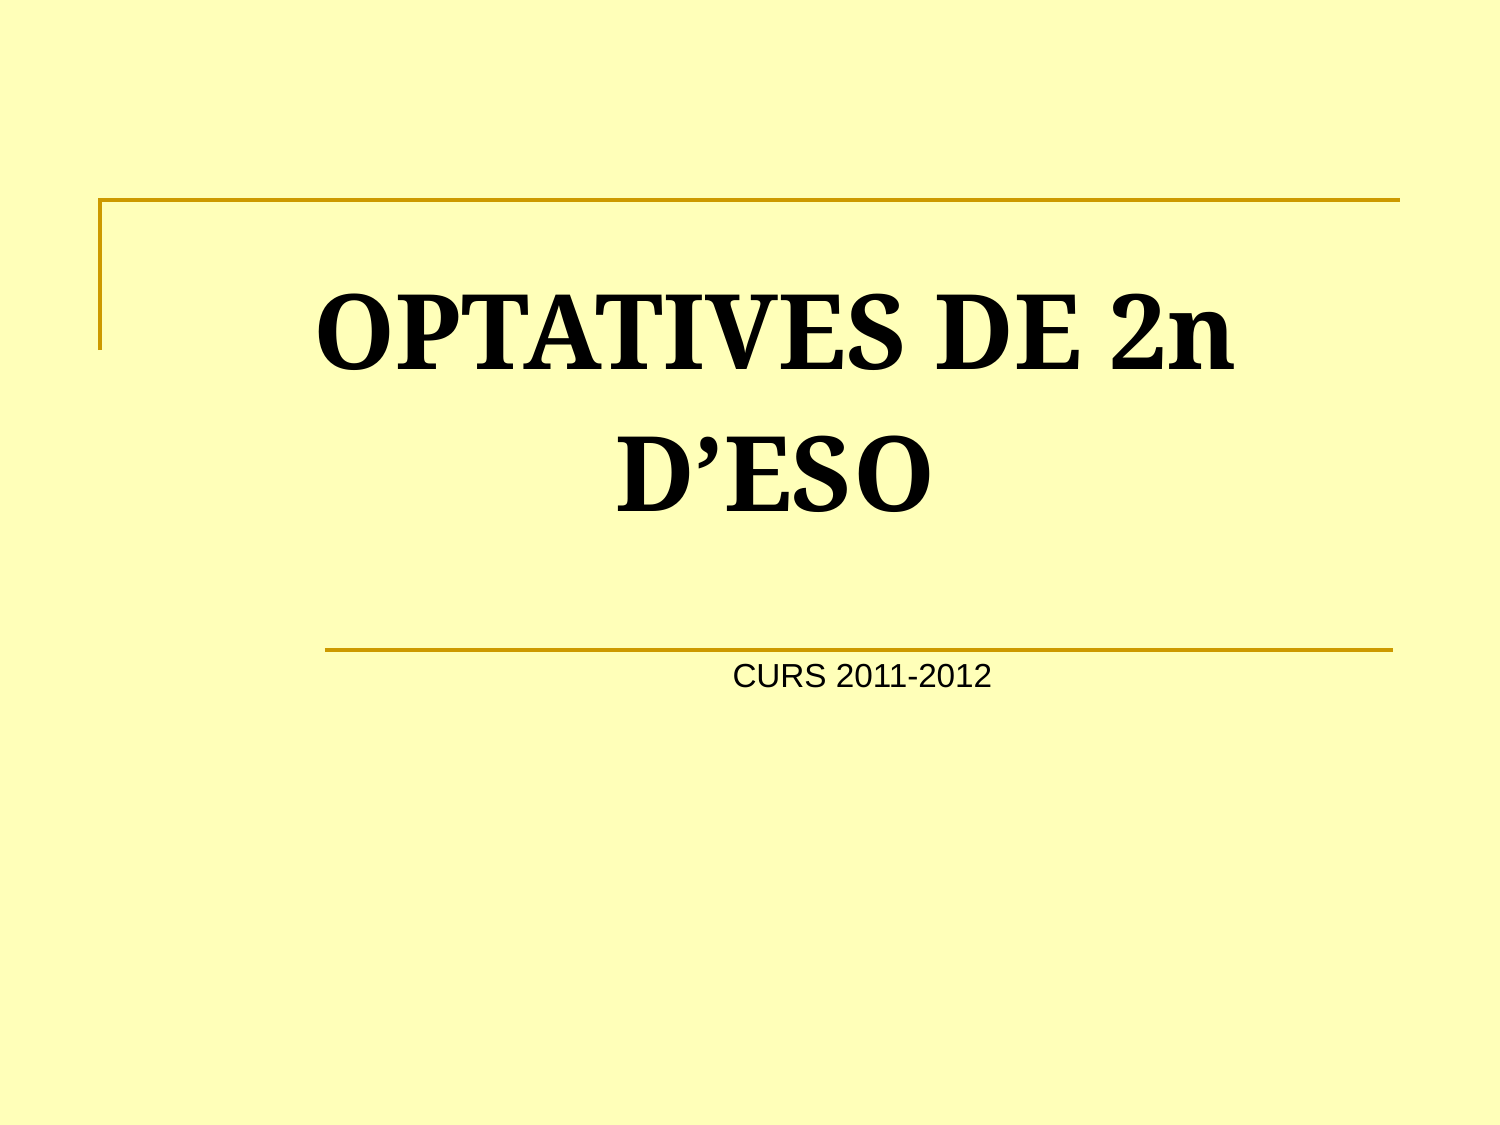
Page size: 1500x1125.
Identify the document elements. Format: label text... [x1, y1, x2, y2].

title OPTATIVES DE 2n D’ESO [149, 249, 1401, 538]
subtitle CURS 2011-2012 [324, 650, 1401, 938]
